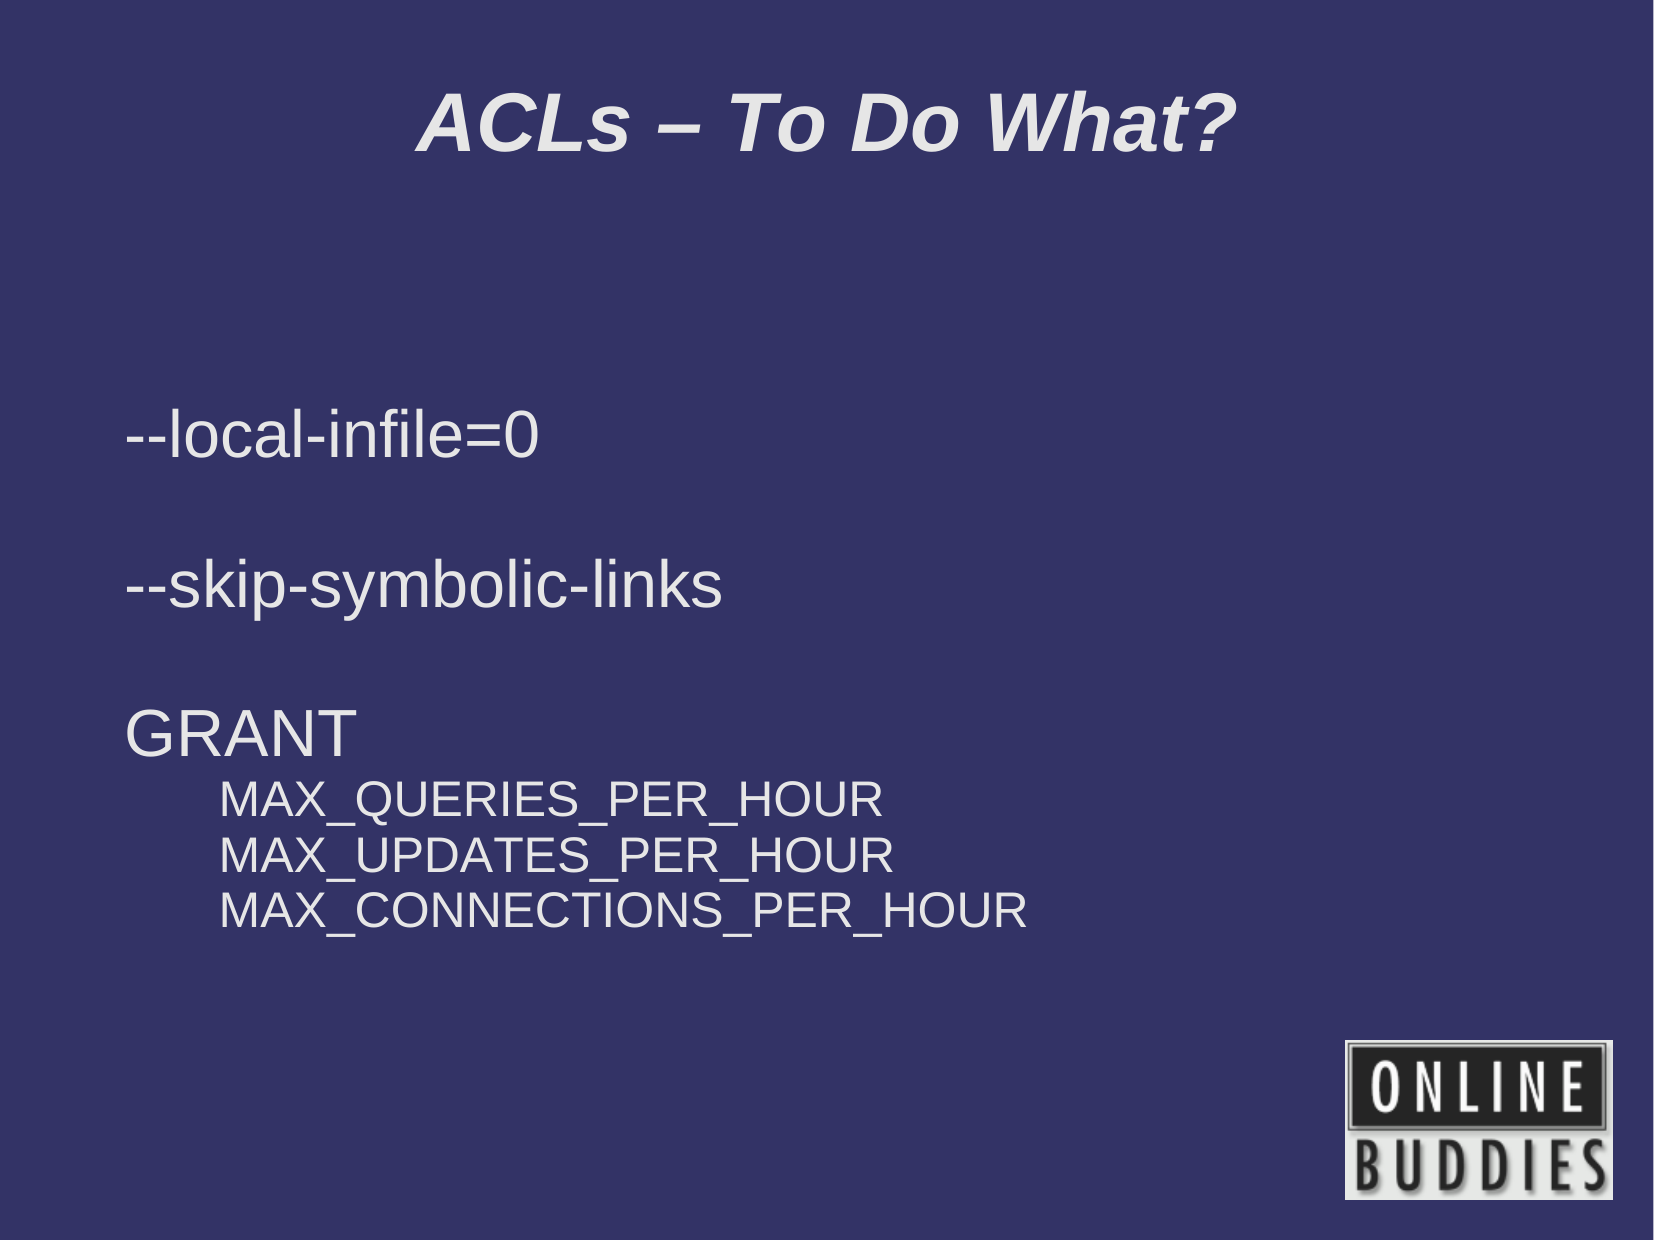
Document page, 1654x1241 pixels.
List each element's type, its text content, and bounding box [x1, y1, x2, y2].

picture [1345, 1040, 1613, 1200]
title ACLs – To Do What? [121, 19, 1534, 227]
list --local-infile=0 --skip-symbolic-links GRANT MAX_QUERIES_PER_HOUR MAX_UPDATES_PER_HOUR MAX_CONNECTIONS_PER_HOUR [112, 322, 1504, 1104]
